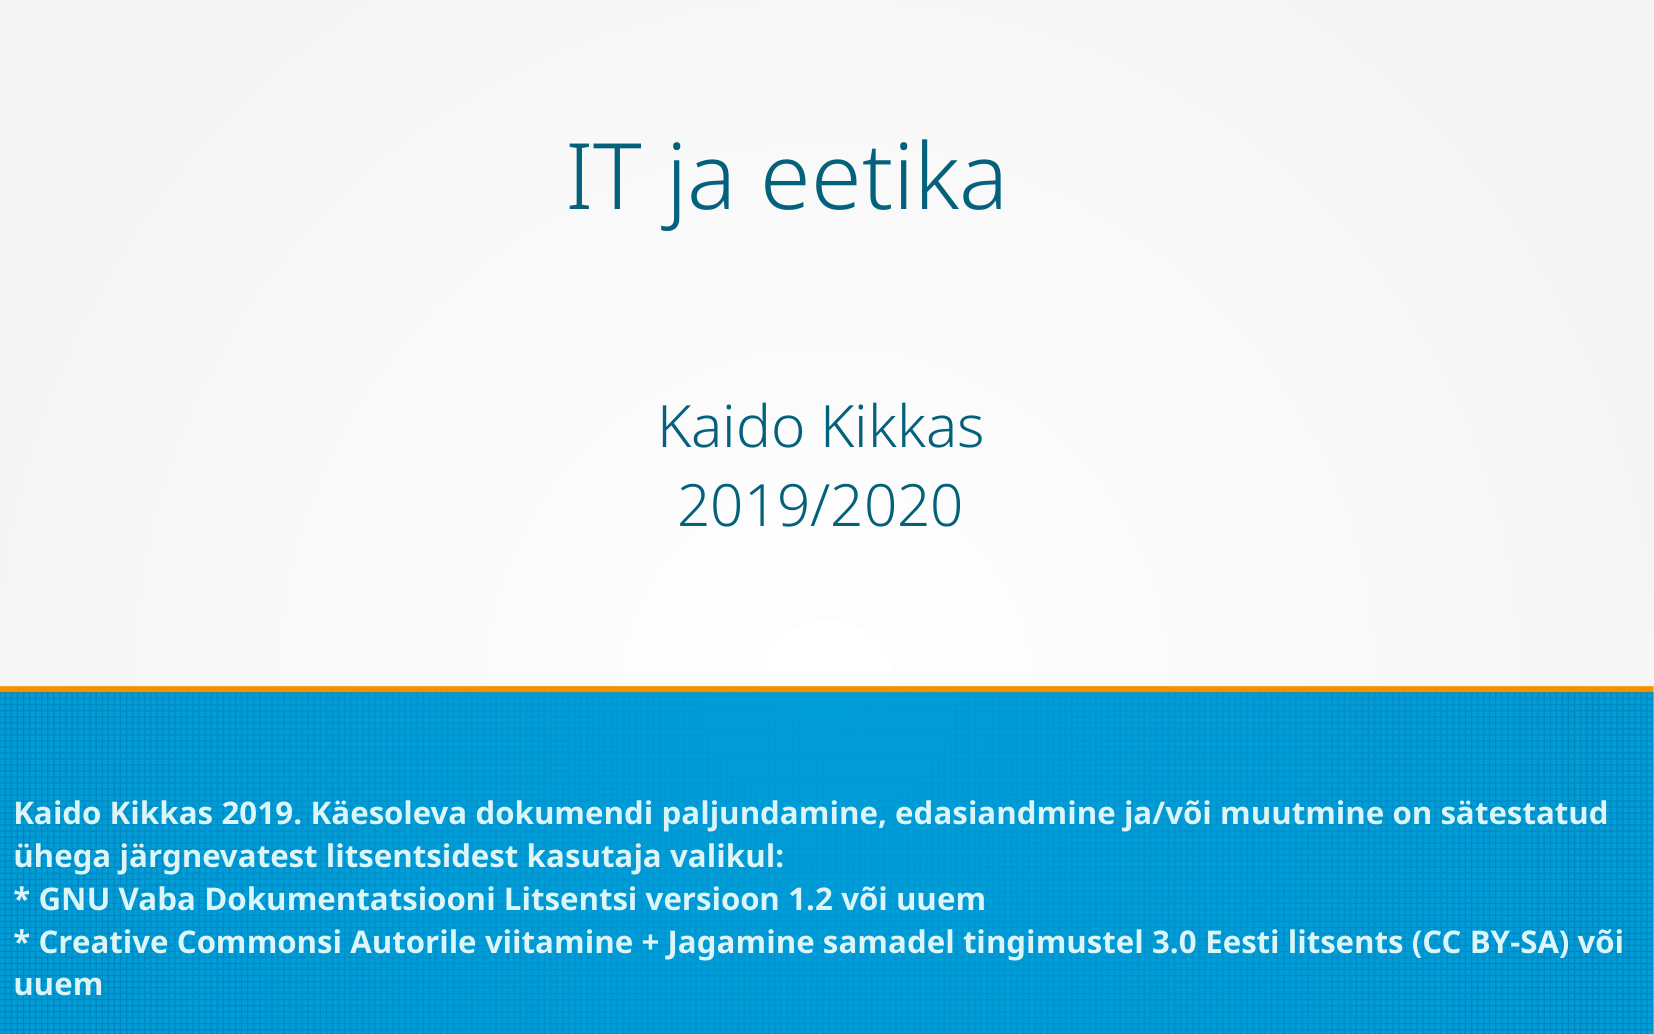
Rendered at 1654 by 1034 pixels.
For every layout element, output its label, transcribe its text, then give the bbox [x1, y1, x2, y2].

subtitle Kaido Kikkas 2019. Käesoleva dokumendi paljundamine, edasiandmine ja/või muutmine on sätestatud ühega järgnevatest litsentsidest kasutaja valikul: * GNU Vaba Dokumentatsiooni Litsentsi versioon 1.2 või uuem * Creative Commonsi Autorile viitamine + Jagamine samadel tingimustel 3.0 Eesti litsents (CC BY-SA) või uuem [13, 791, 1630, 1004]
title IT ja eetika [75, 37, 1501, 237]
title Kaido Kikkas 2019/2020 [259, 345, 1382, 544]
picture [0, 0, 1654, 692]
